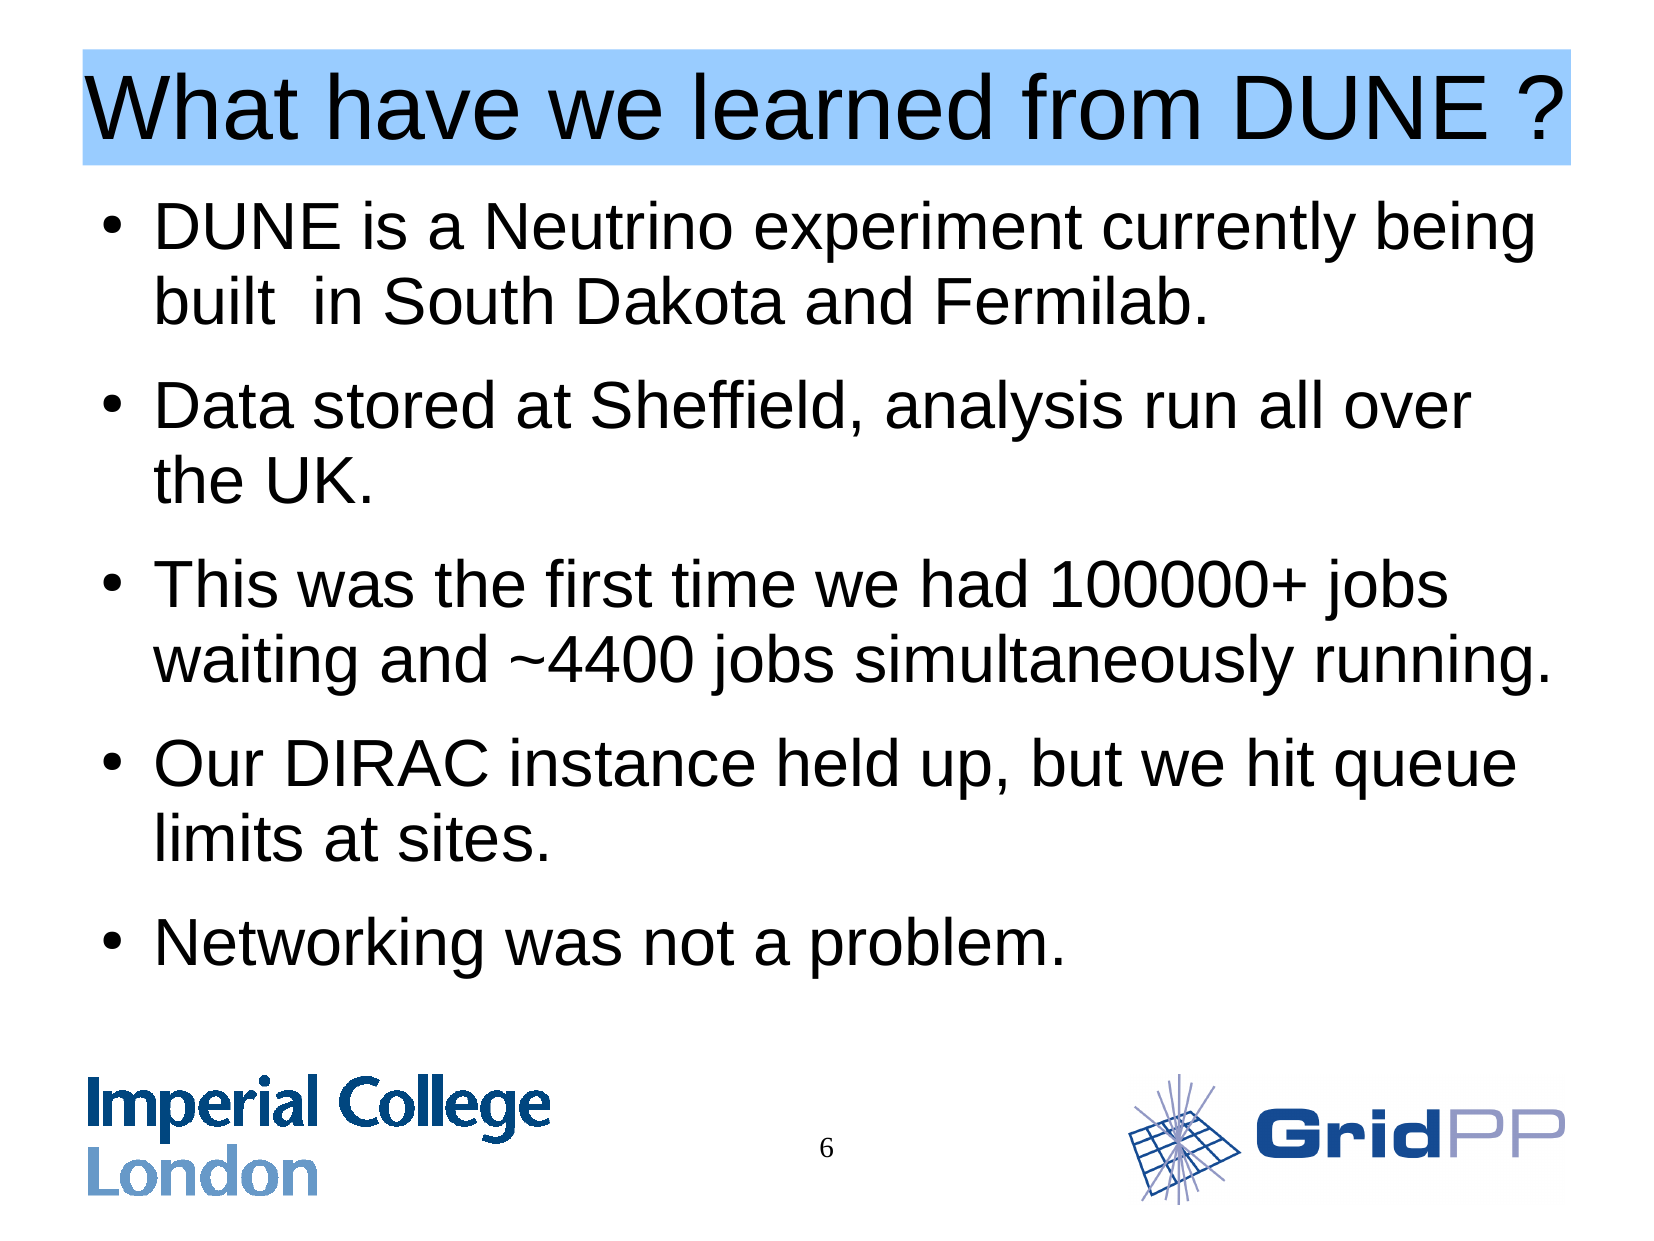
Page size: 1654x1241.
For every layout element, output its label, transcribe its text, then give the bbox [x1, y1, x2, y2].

list DUNE is a Neutrino experiment currently being built in South Dakota and Fermilab. Data stored at Sheffield, analysis run all over the UK. This was the first time we had 100000+ jobs waiting and ~4400 jobs simultaneously running. Our DIRAC instance held up, but we hit queue limits at sites. Networking was not a problem. [82, 188, 1571, 1075]
title What have we learned from DUNE ? [82, 49, 1571, 166]
picture [1128, 1075, 1565, 1205]
picture [88, 1075, 550, 1196]
